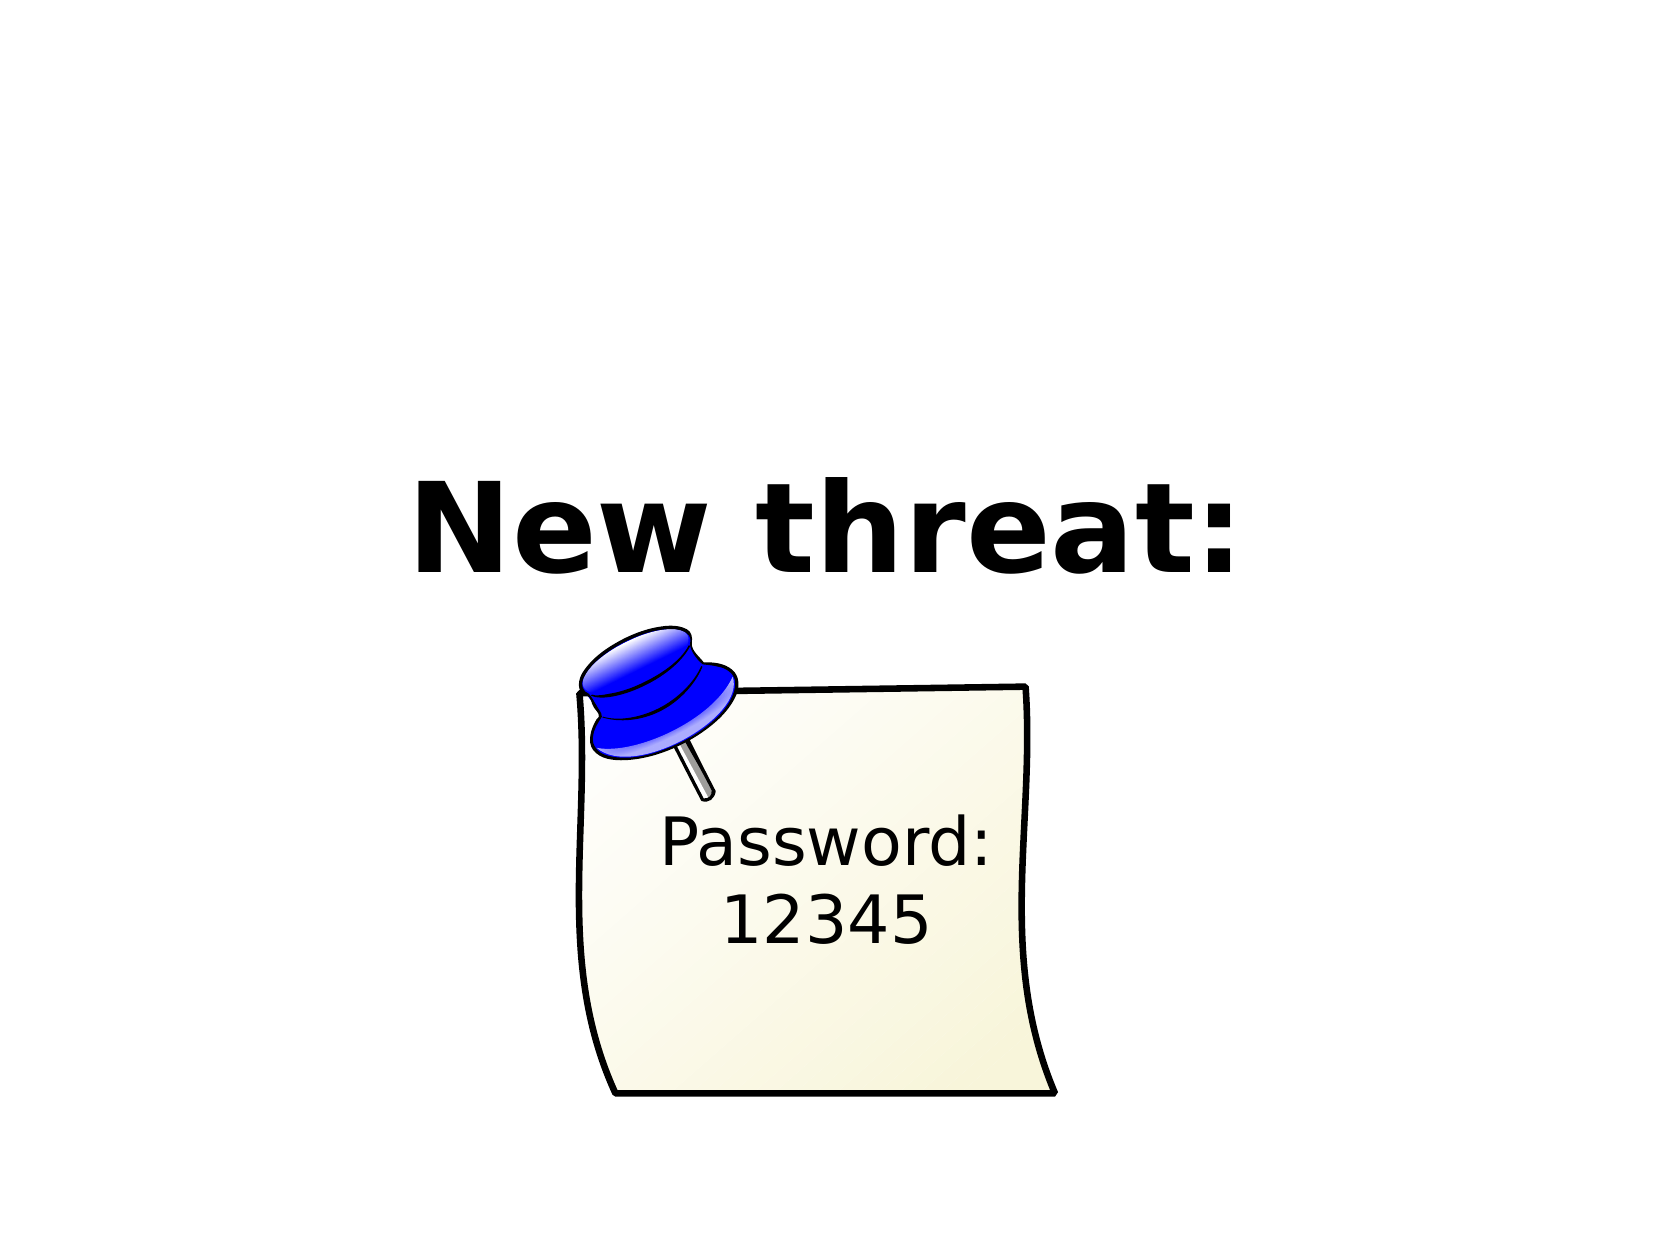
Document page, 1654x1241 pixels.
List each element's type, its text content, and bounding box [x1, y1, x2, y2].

subtitle New threat: [82, 49, 1571, 1010]
picture [545, 600, 1108, 1163]
